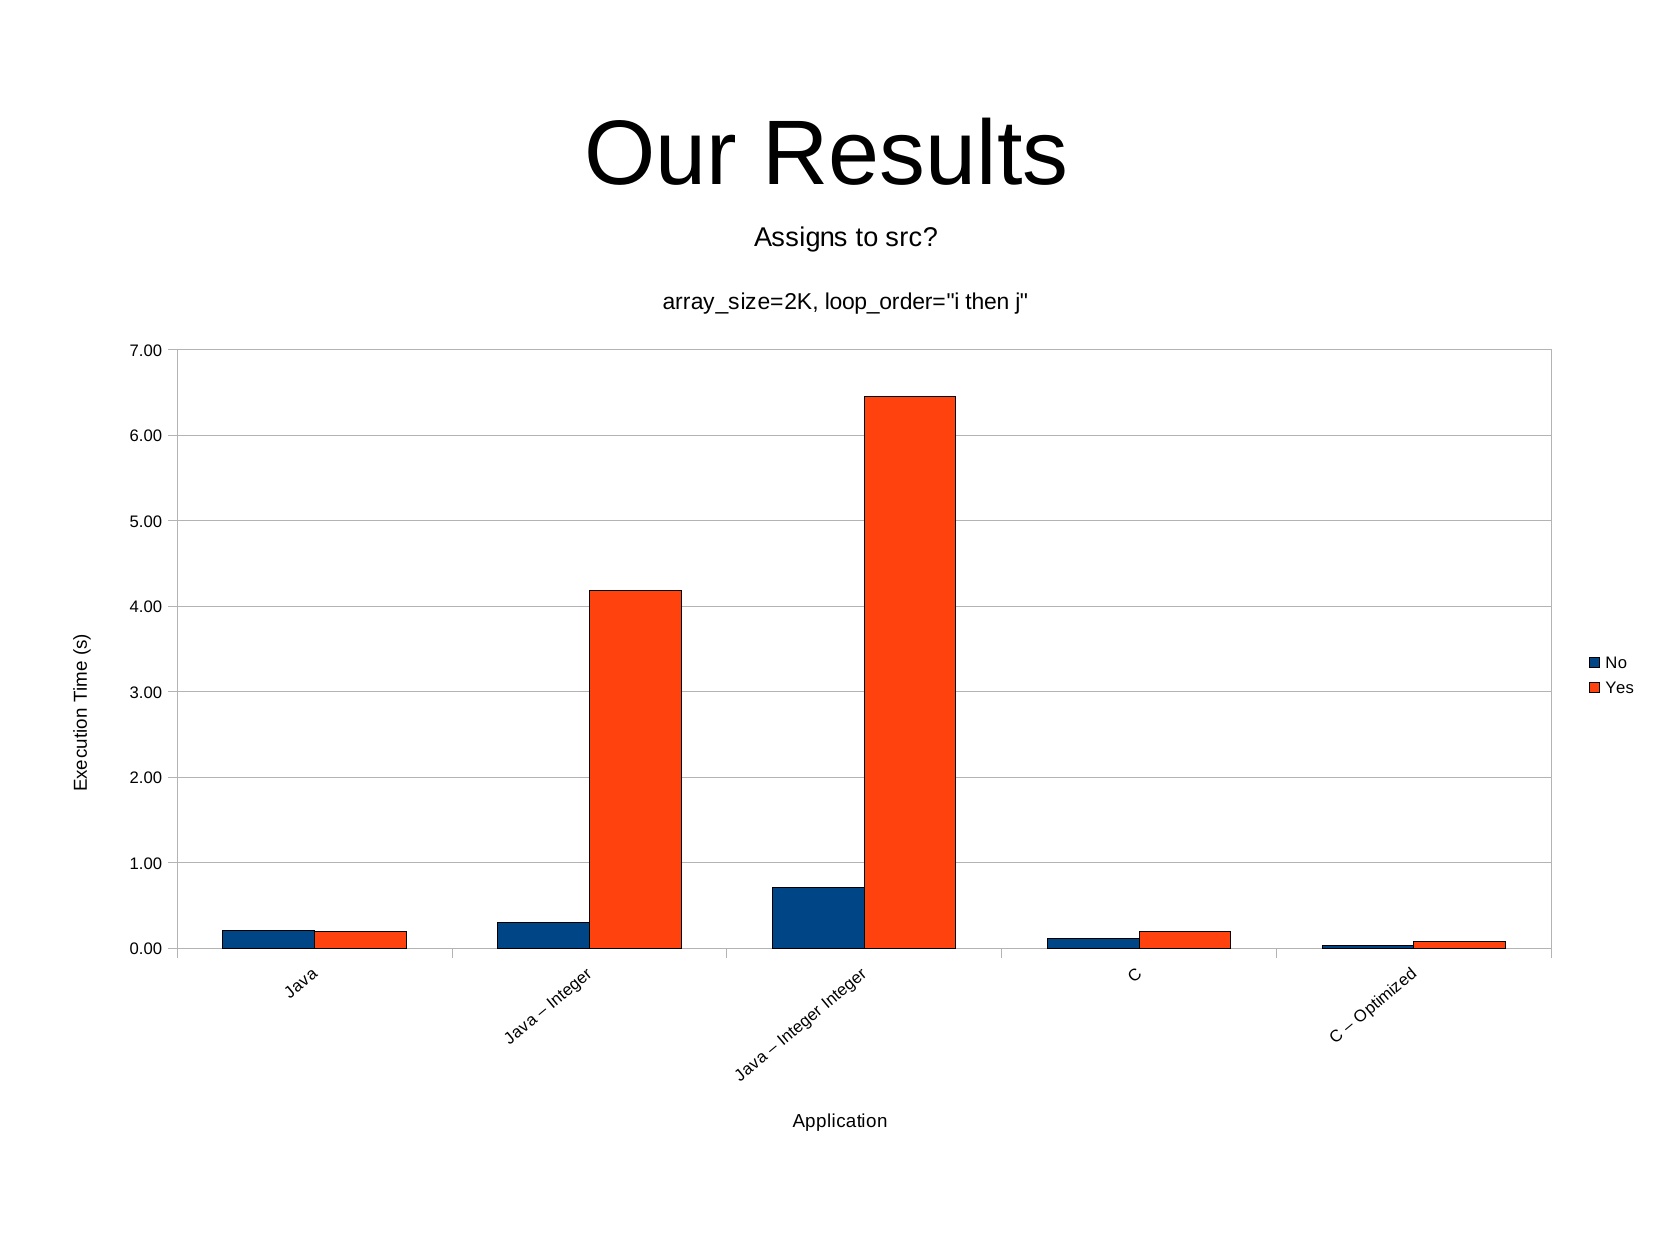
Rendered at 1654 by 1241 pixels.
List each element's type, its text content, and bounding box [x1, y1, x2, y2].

title Our Results [82, 56, 1571, 187]
chart [37, 187, 1654, 1163]
